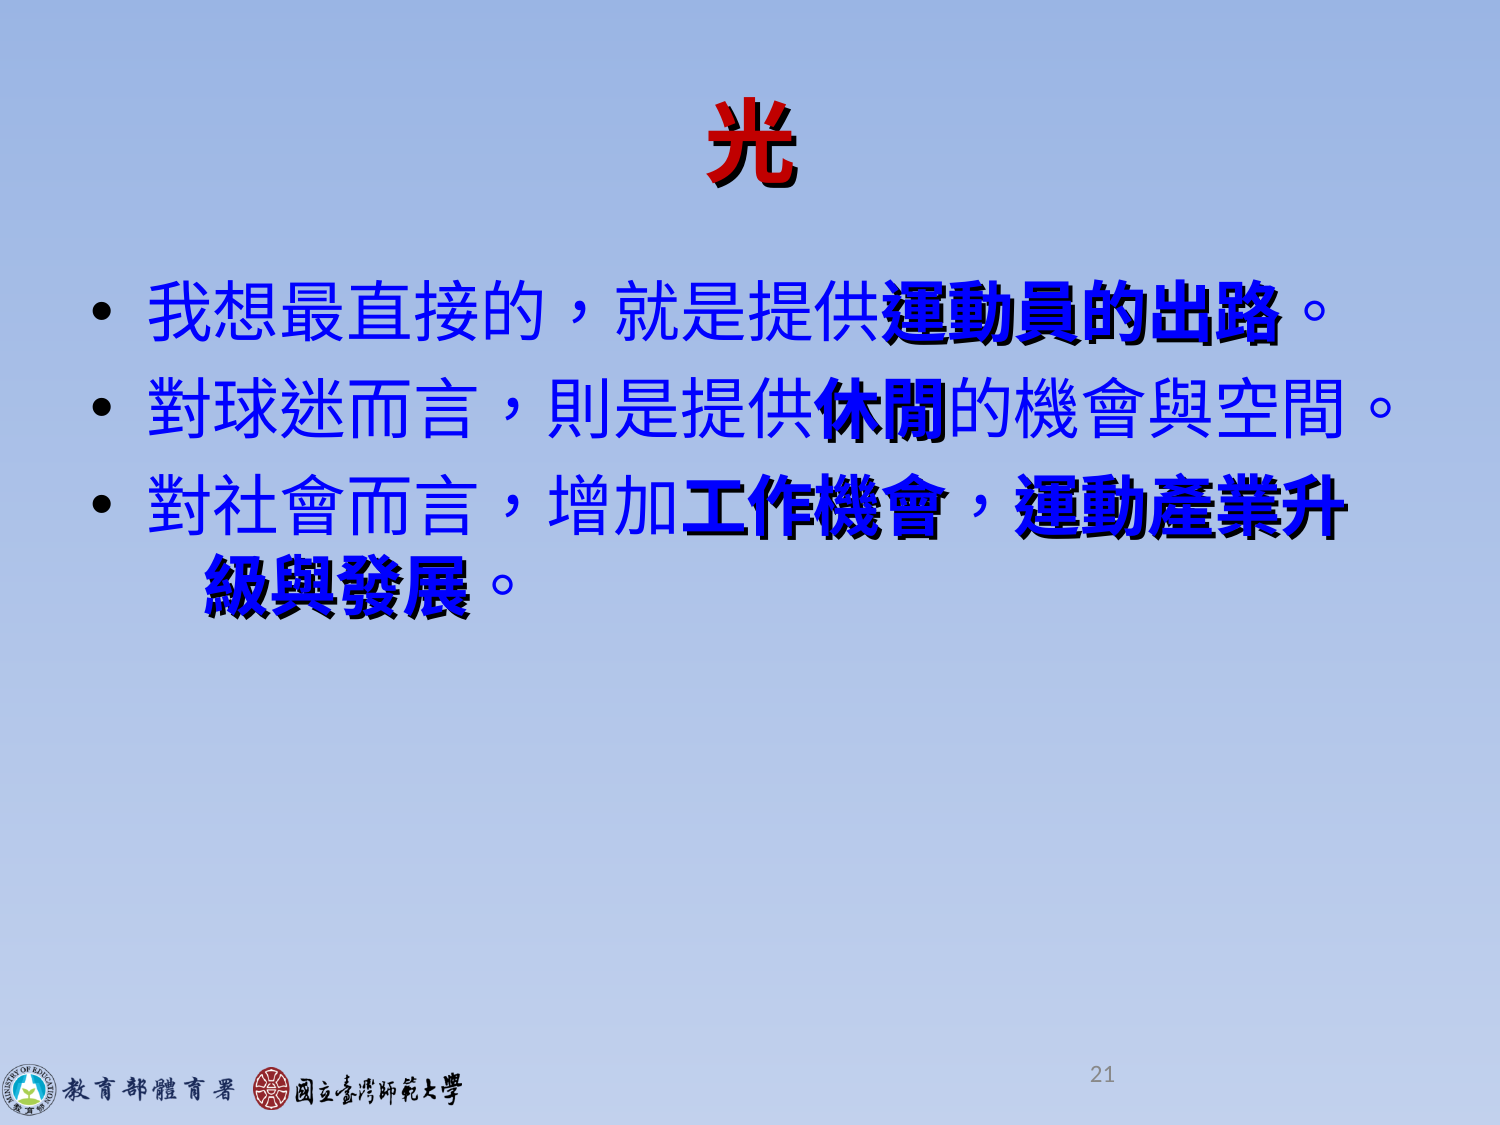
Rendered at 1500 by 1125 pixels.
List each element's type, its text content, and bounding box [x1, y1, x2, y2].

text_box [1074, 1042, 1426, 1103]
title 光 [75, 45, 1426, 233]
list 我想最直接的，就是提供運動員的出路。 對球迷而言，則是提供休閒的機會與空間。 對社會而言，增加工作機會，運動產業升級與發展。 [75, 262, 1426, 1005]
